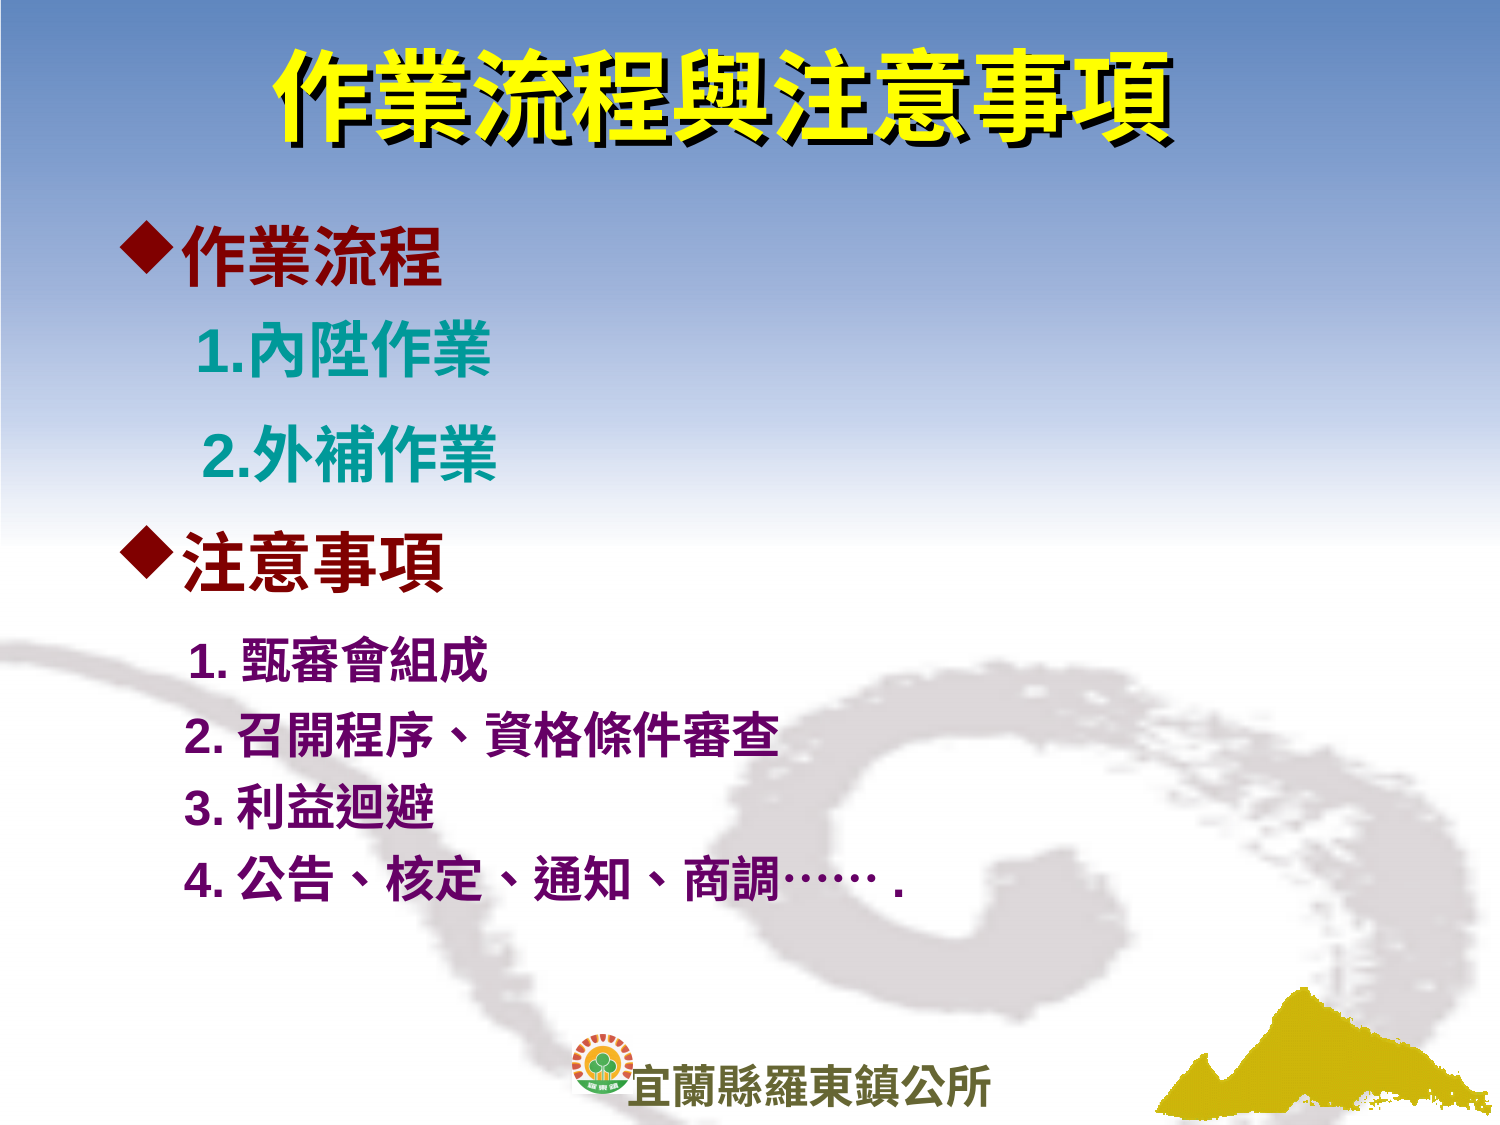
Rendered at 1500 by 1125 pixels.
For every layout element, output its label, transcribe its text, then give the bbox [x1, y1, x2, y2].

picture [0, 0, 1500, 1125]
text_box 作業流程 1.內陞作業 2.外補作業 注意事項 1.甄審會組成 2.召開程序、資格條件審查 3.利益迴避 4.公告、核定、通知、商調……. [100, 208, 1441, 917]
text_box 作業流程與注意事項 [41, 0, 1400, 188]
